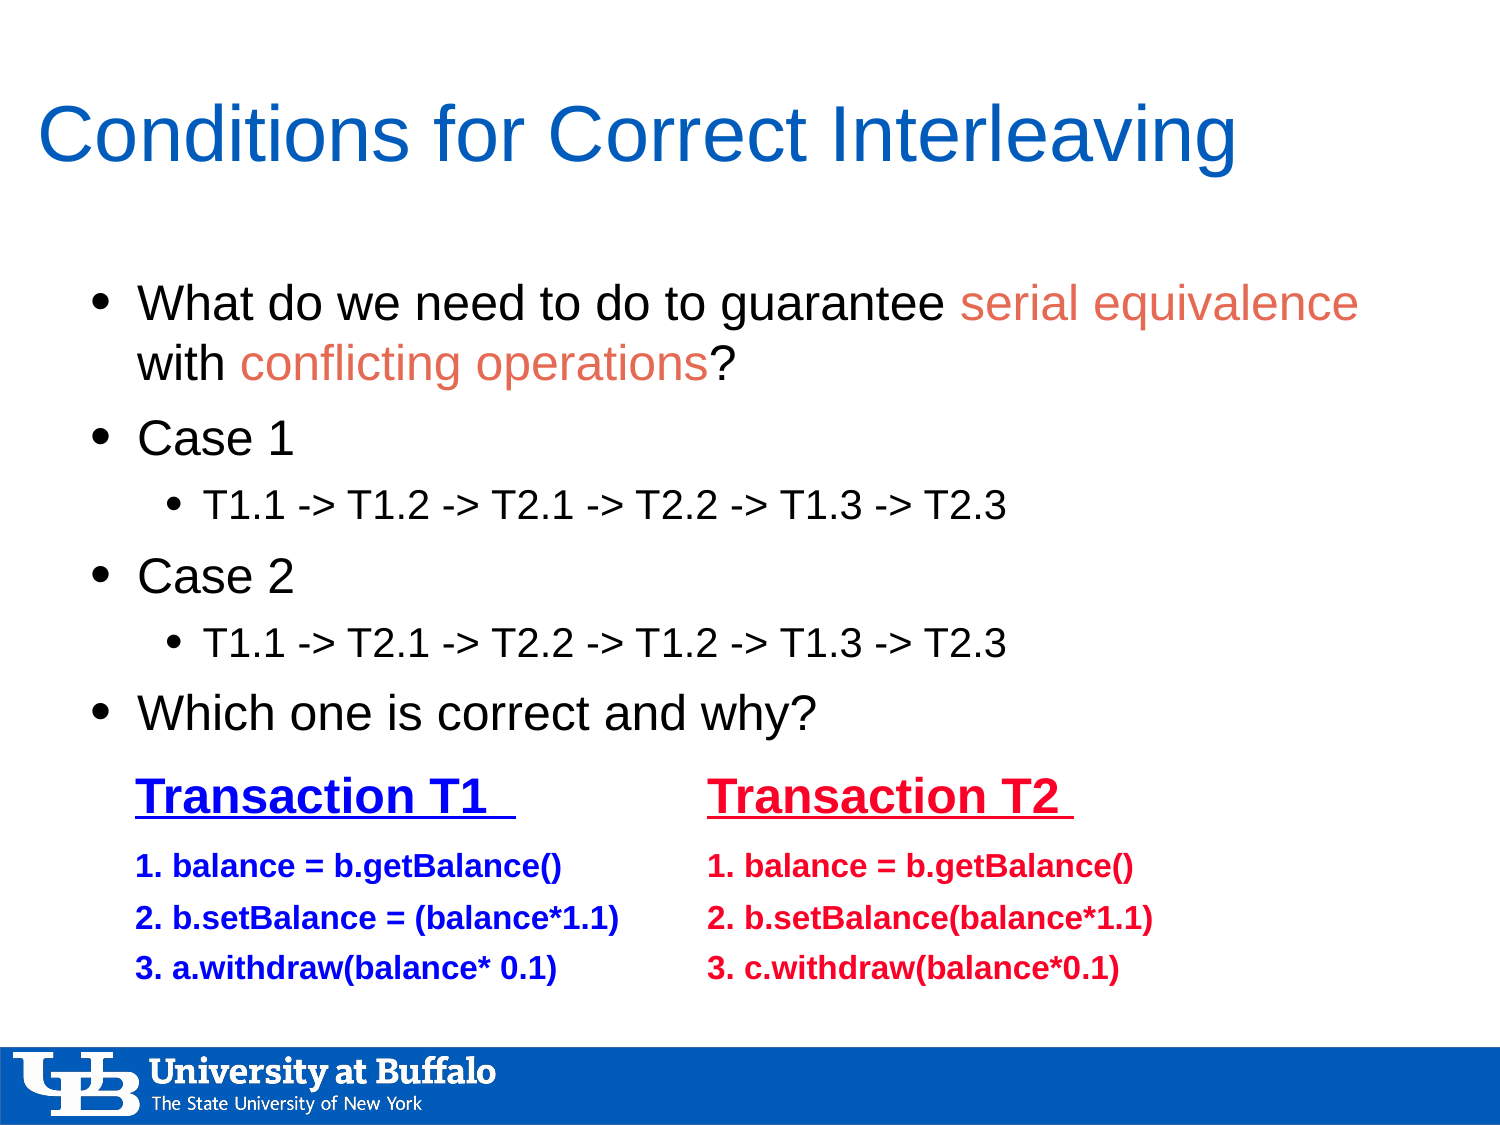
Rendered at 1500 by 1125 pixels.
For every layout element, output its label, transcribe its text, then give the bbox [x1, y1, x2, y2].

list What do we need to do to guarantee serial equivalence with conflicting operations? Case 1 T1.1 -> T1.2 -> T2.1 -> T2.2 -> T1.3 -> T2.3 Case 2 T1.1 -> T2.1 -> T2.2 -> T1.2 -> T1.3 -> T2.3 Which one is correct and why? [75, 263, 1425, 916]
title Conditions for Correct Interleaving [37, 40, 1388, 228]
text_box Transaction T1 Transaction T2 1. balance = b.getBalance() 1. balance = b.getBalance() 2. b.setBalance = (balance*1.1) 2. b.setBalance(balance*1.1) 3. a.withdraw(balance* 0.1) 3. c.withdraw(balance*0.1) [120, 755, 1381, 1036]
picture [13, 1052, 496, 1116]
